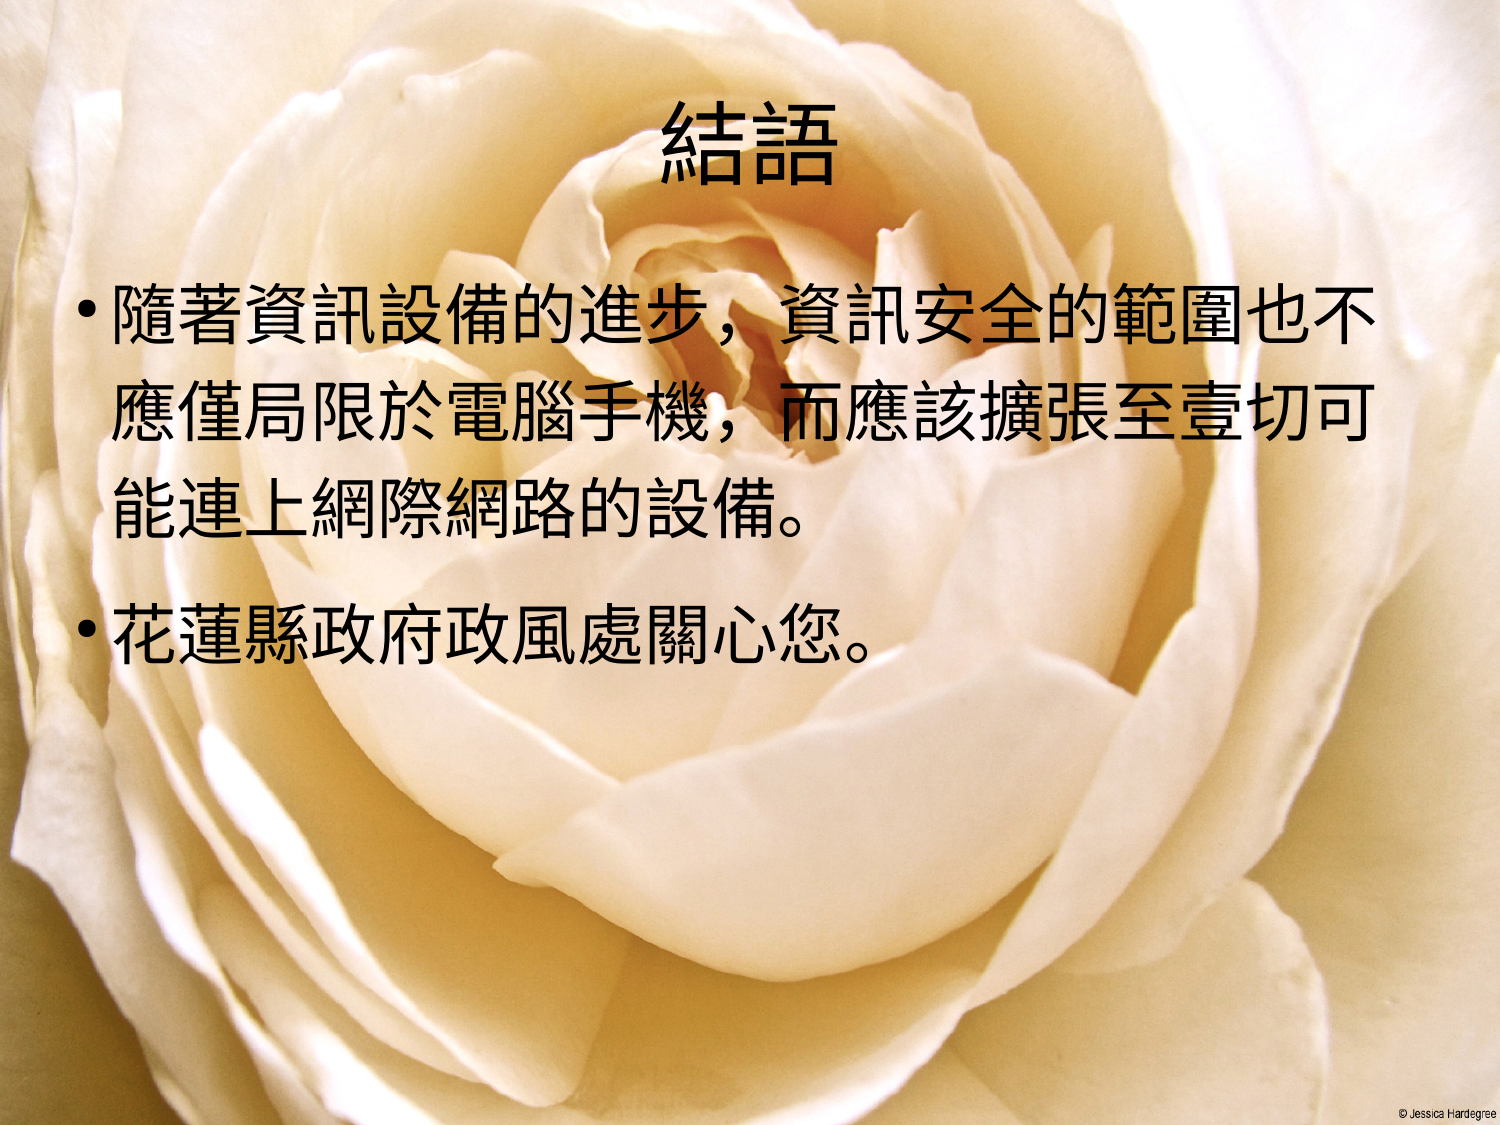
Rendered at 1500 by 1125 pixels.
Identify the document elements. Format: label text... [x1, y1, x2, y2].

picture [0, 0, 1500, 1125]
title 結語 [75, 45, 1425, 233]
list 隨著資訊設備的進步，資訊安全的範圍也不應僅局限於電腦手機，而應該擴張至壹切可能連上網際網路的設備。 花蓮縣政府政風處關心您。 [75, 262, 1425, 1005]
